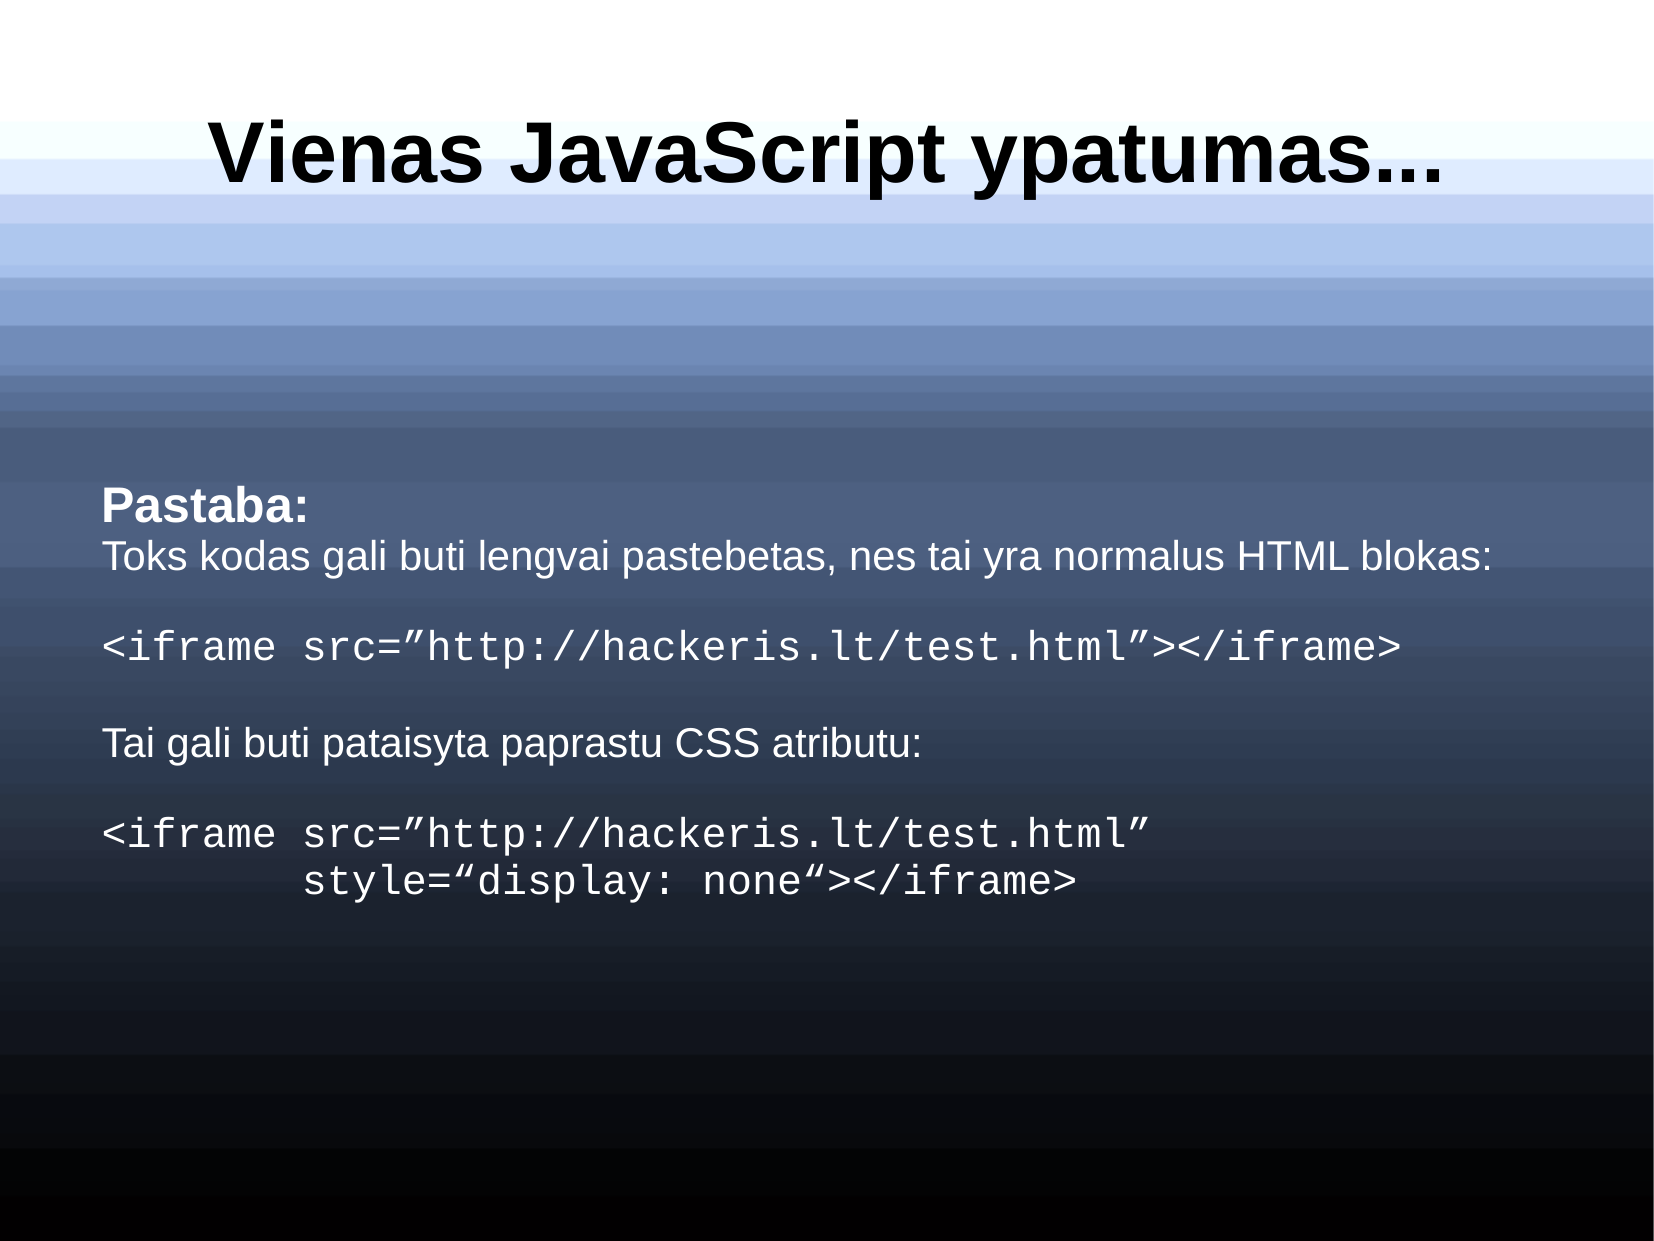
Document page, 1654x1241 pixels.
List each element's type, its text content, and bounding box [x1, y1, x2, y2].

picture [0, 0, 1654, 1241]
title Vienas JavaScript ypatumas... [82, 49, 1571, 257]
text_box Pastaba: Toks kodas gali buti lengvai pastebetas, nes tai yra normalus HTML blokas: <iframe src=”http://hackeris.lt/test.html”></iframe> Tai gali buti pataisyta paprastu CSS atributu: <iframe src=”http://hackeris.lt/test.html” style=“display: none“></iframe> [86, 469, 1580, 1006]
